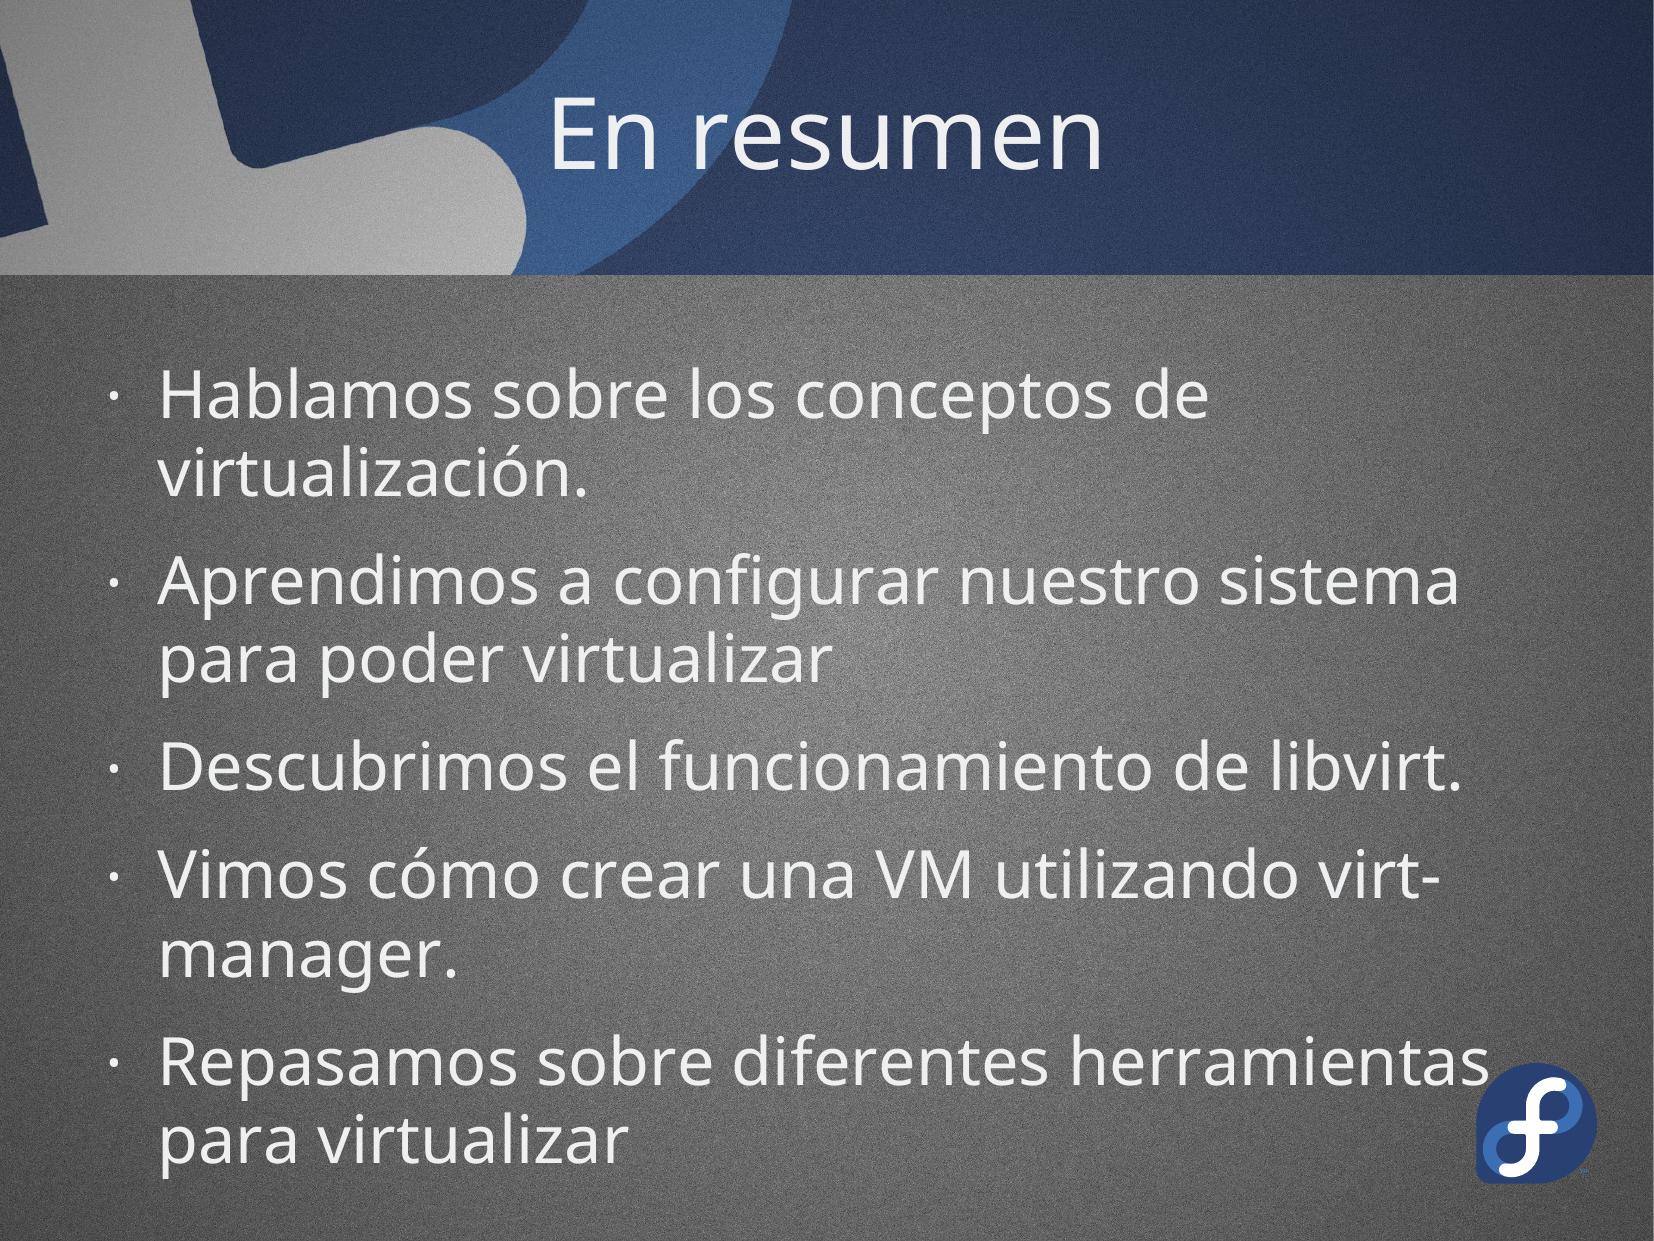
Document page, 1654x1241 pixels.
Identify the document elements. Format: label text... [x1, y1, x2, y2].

text_box Hablamos sobre los conceptos de virtualización. Aprendimos a configurar nuestro sistema para poder virtualizar Descubrimos el funcionamiento de libvirt. Vimos cómo crear una VM utilizando virt-manager. Repasamos sobre diferentes herramientas para virtualizar [88, 354, 1565, 1064]
text_box En resumen [88, 29, 1565, 237]
picture [0, 0, 1654, 1241]
